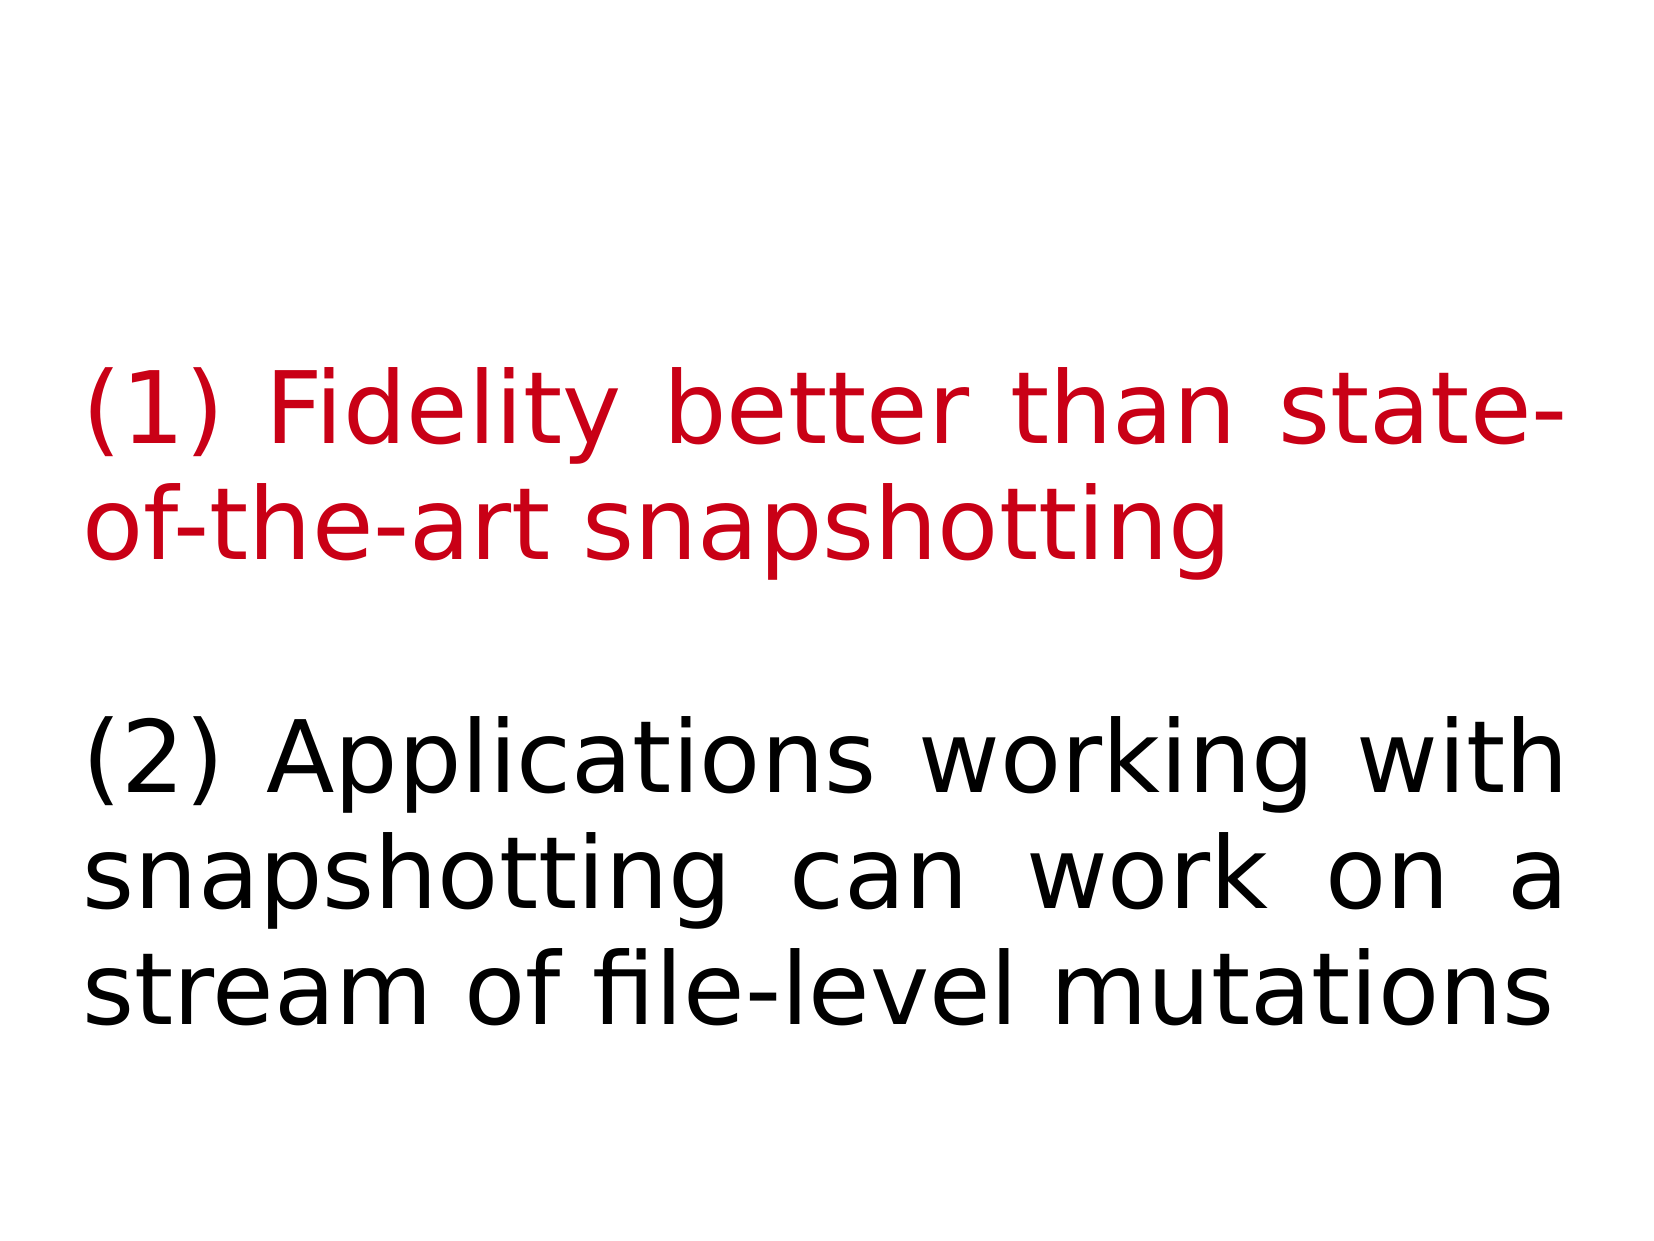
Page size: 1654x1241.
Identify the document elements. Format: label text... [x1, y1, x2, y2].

subtitle (1) Fidelity better than state-of-the-art snapshotting (2) Applications working with snapshotting can work on a stream of file-level mutations [82, 290, 1571, 1109]
